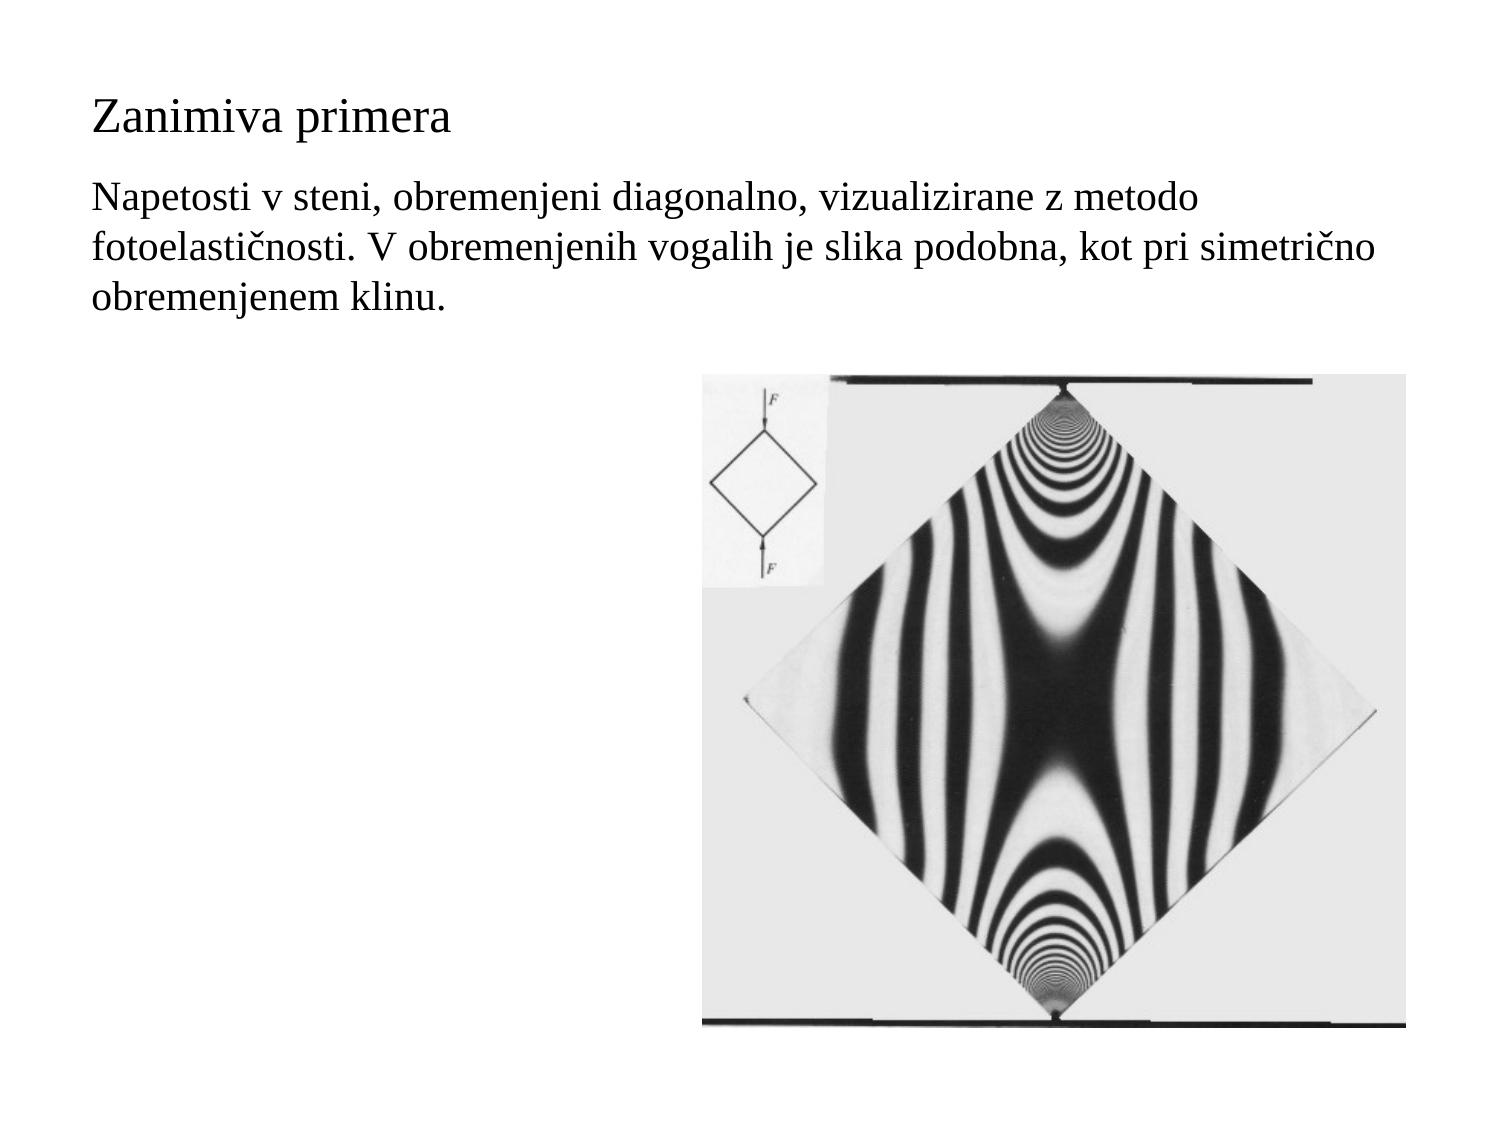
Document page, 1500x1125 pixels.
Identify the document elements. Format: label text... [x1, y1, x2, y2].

picture [702, 374, 1406, 1028]
text_box Zanimiva primera Napetosti v steni, obremenjeni diagonalno, vizualizirane z metodo fotoelastičnosti. V obremenjenih vogalih je slika podobna, kot pri simetrično obremenjenem klinu. [76, 75, 1436, 327]
